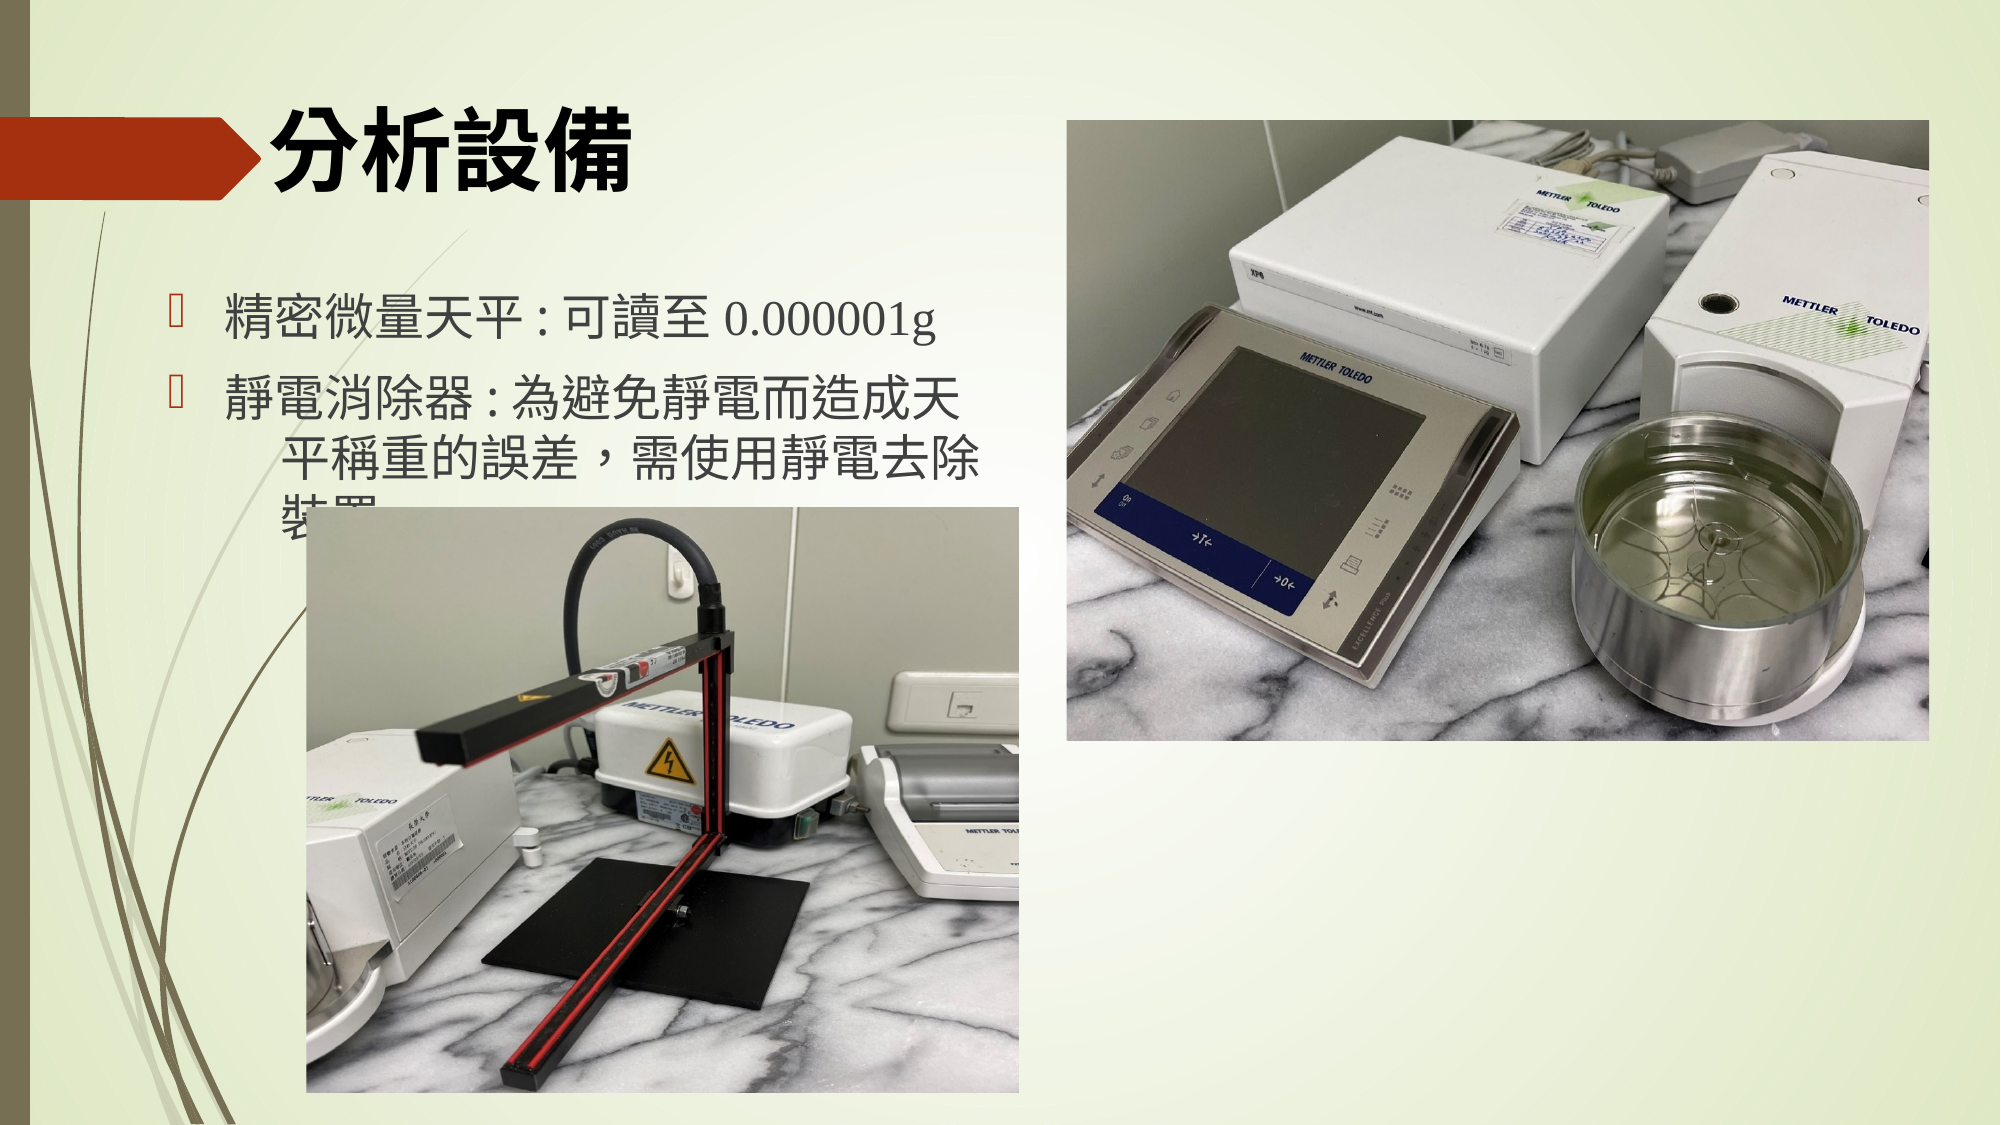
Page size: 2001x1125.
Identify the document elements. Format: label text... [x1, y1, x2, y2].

title 分析設備 [253, 84, 1716, 296]
list 精密微量天平:可讀至0.000001g 靜電消除器:為避免靜電而造成天平稱重的誤差，需使用靜電去除裝置 [153, 278, 1001, 898]
picture [306, 507, 1019, 1093]
picture [1066, 120, 1930, 741]
